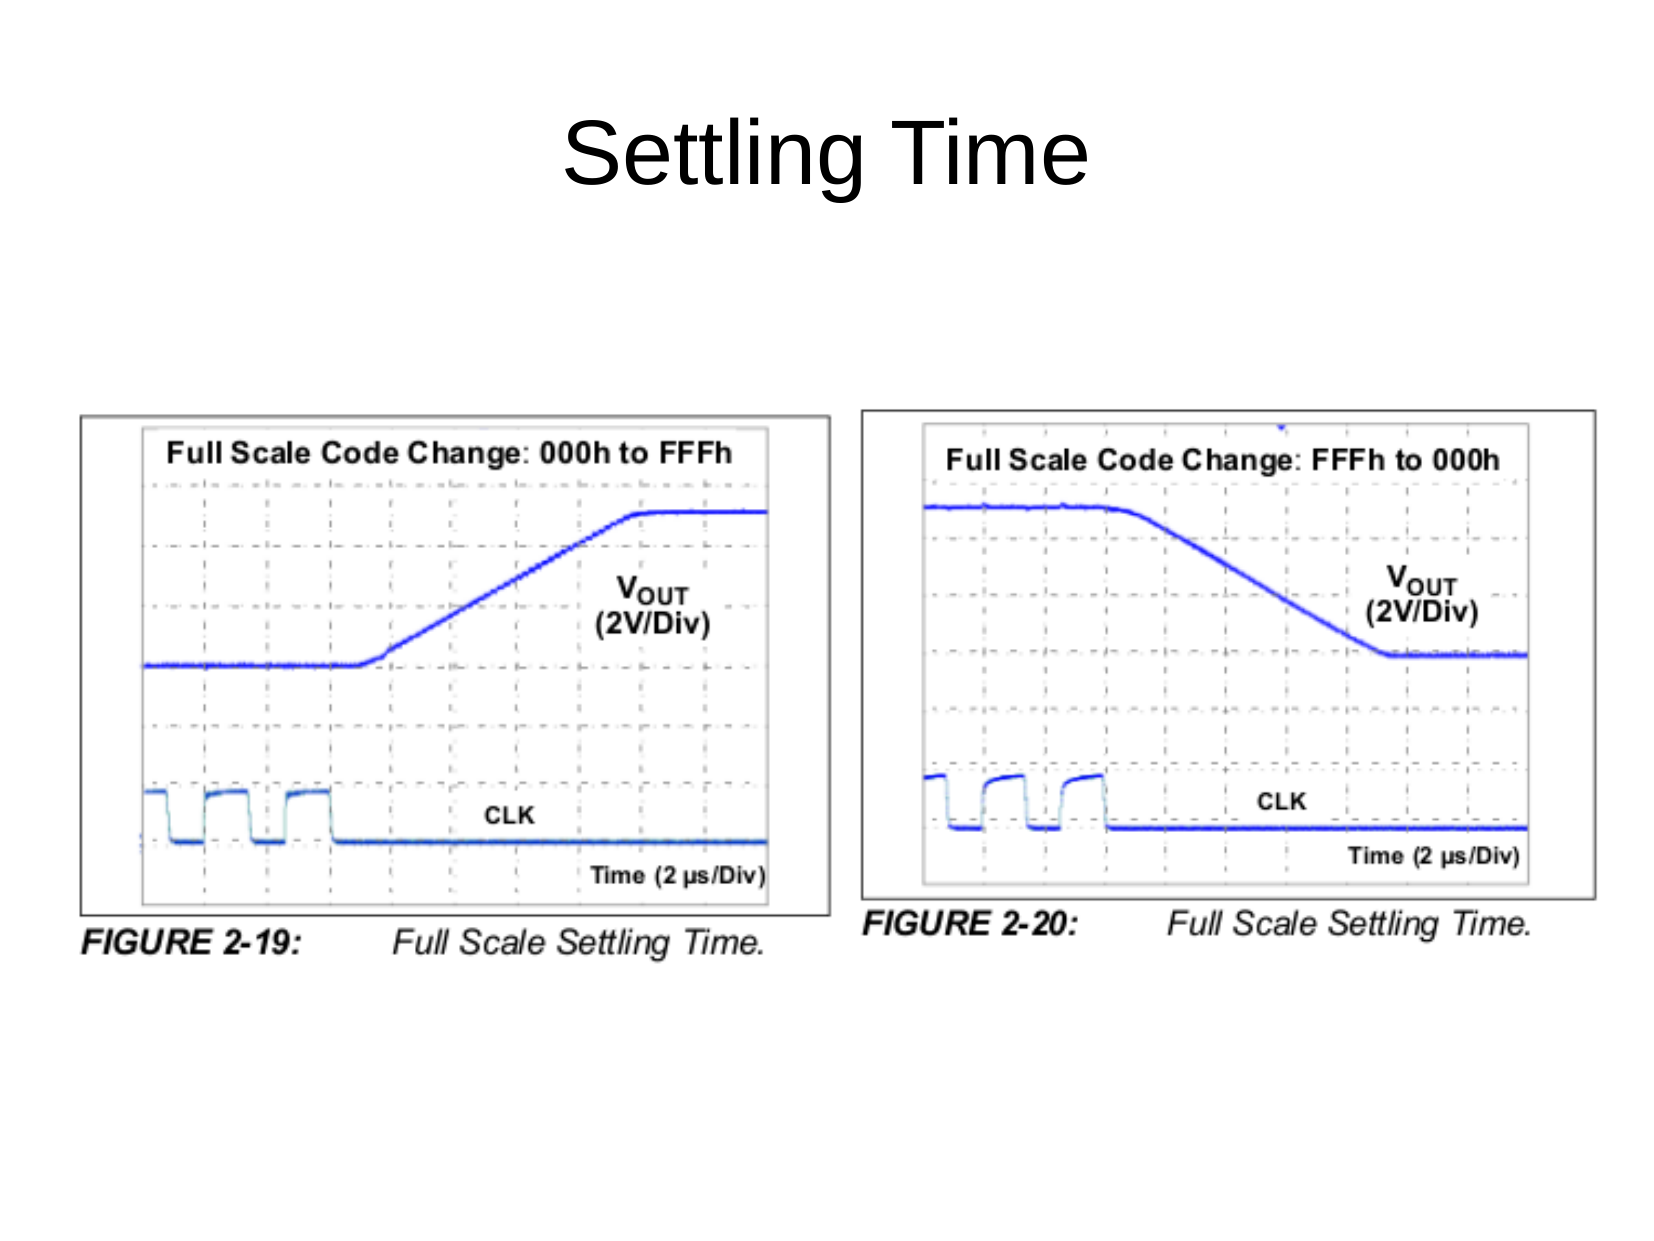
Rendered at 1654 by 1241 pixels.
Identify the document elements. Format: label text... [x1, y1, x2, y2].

picture [45, 382, 1621, 988]
title Settling Time [82, 49, 1571, 257]
